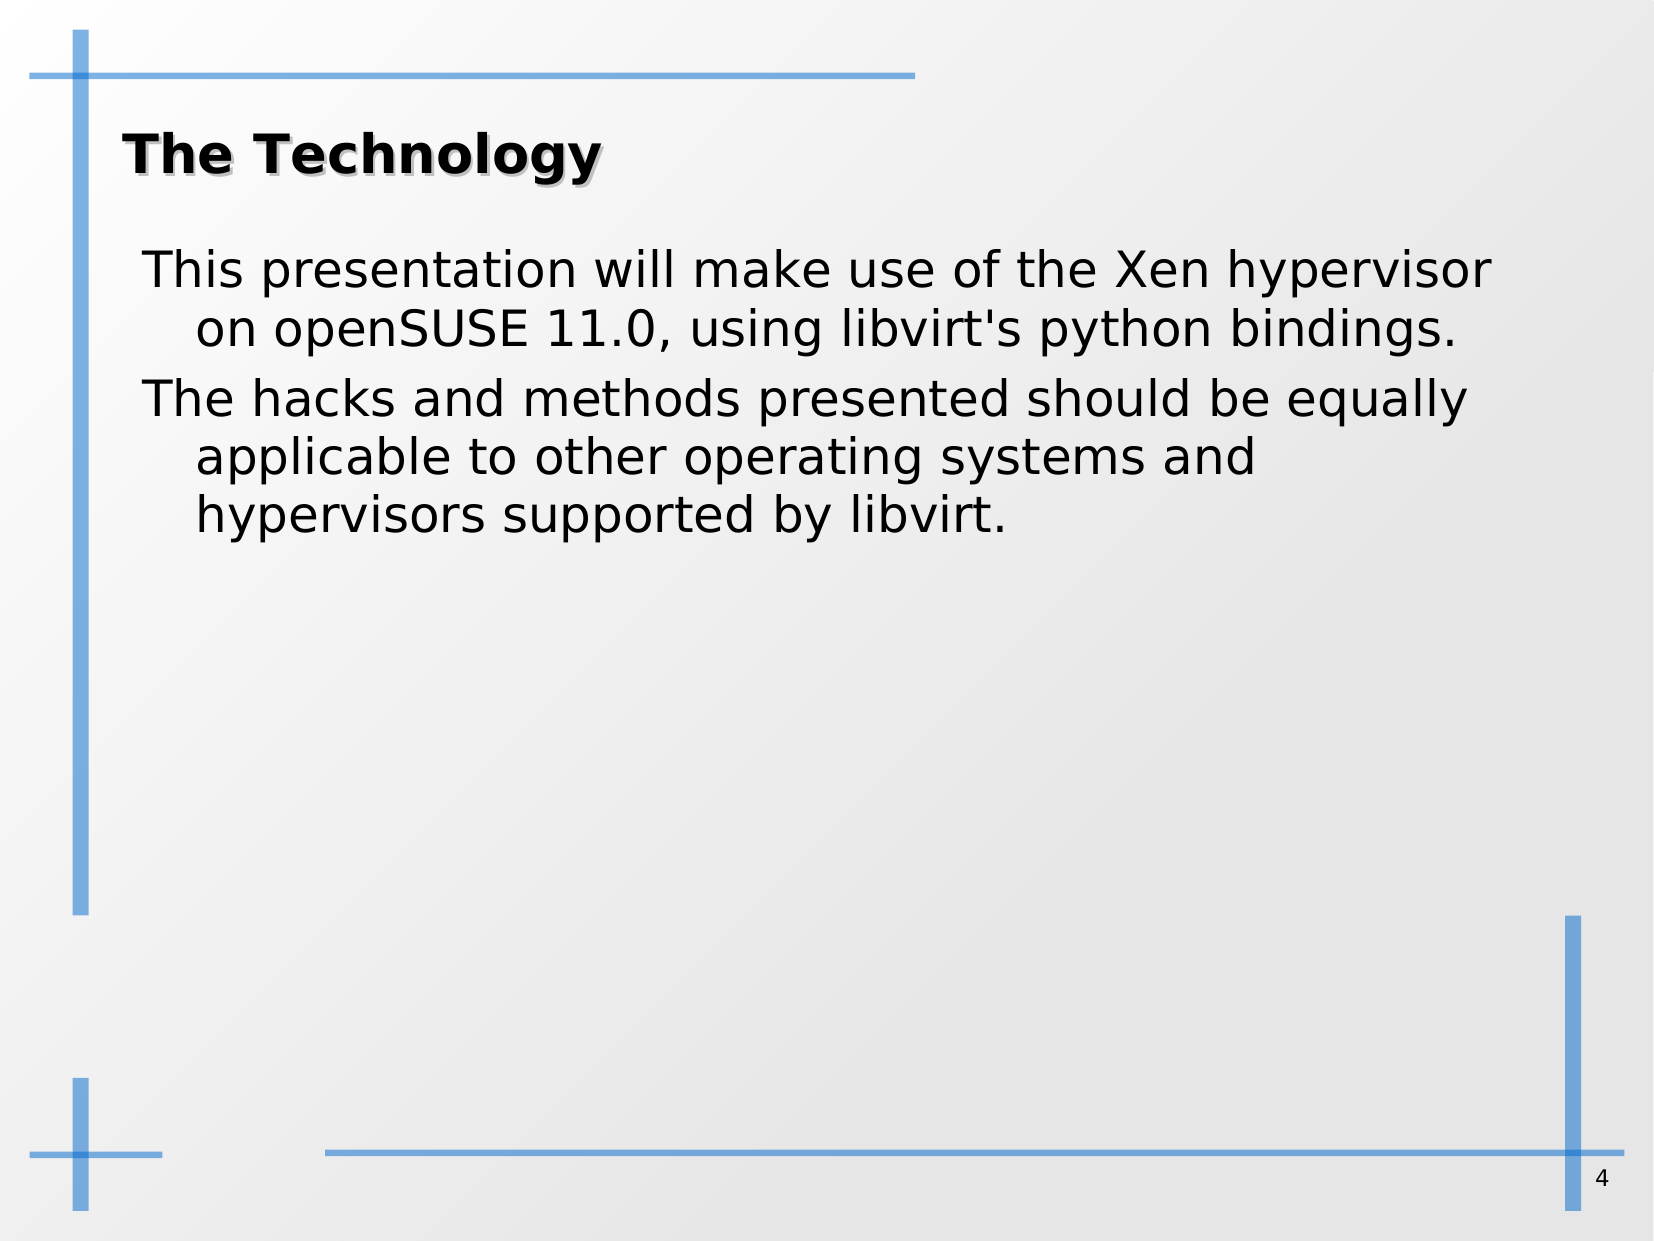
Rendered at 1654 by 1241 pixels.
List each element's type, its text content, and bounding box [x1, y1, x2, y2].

list This presentation will make use of the Xen hypervisor on openSUSE 11.0, using libvirt's python bindings. The hacks and methods presented should be equally applicable to other operating systems and hypervisors supported by libvirt. [124, 241, 1526, 1133]
title The Technology [122, 91, 1524, 219]
